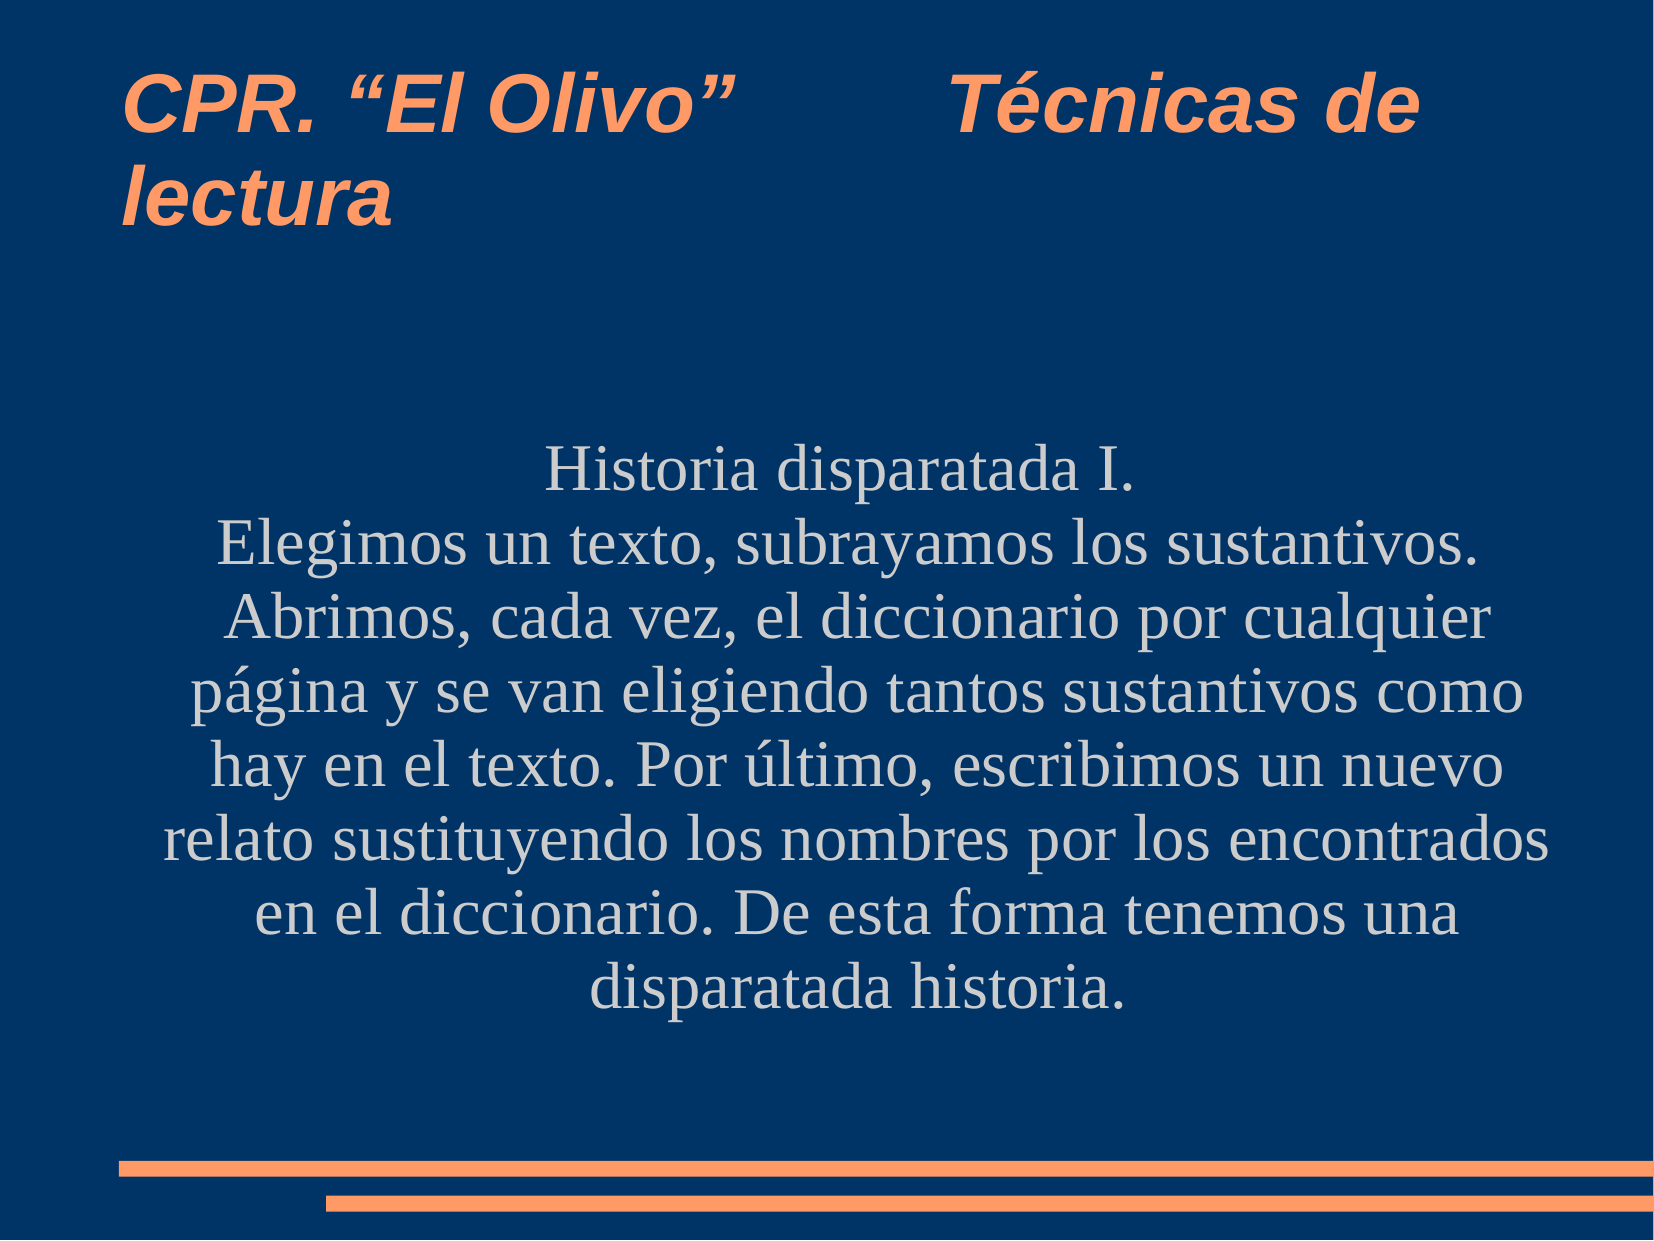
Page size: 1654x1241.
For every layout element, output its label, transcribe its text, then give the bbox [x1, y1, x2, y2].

title CPR. “El Olivo” Técnicas de lectura [121, 46, 1534, 254]
subtitle Historia disparatada I. Elegimos un texto, subrayamos los sustantivos. Abrimos, cada vez, el diccionario por cualquier página y se van eligiendo tantos sustantivos como hay en el texto. Por último, escribimos un nuevo relato sustituyendo los nombres por los encontrados en el diccionario. De esta forma tenemos una disparatada historia. [121, 322, 1561, 1132]
